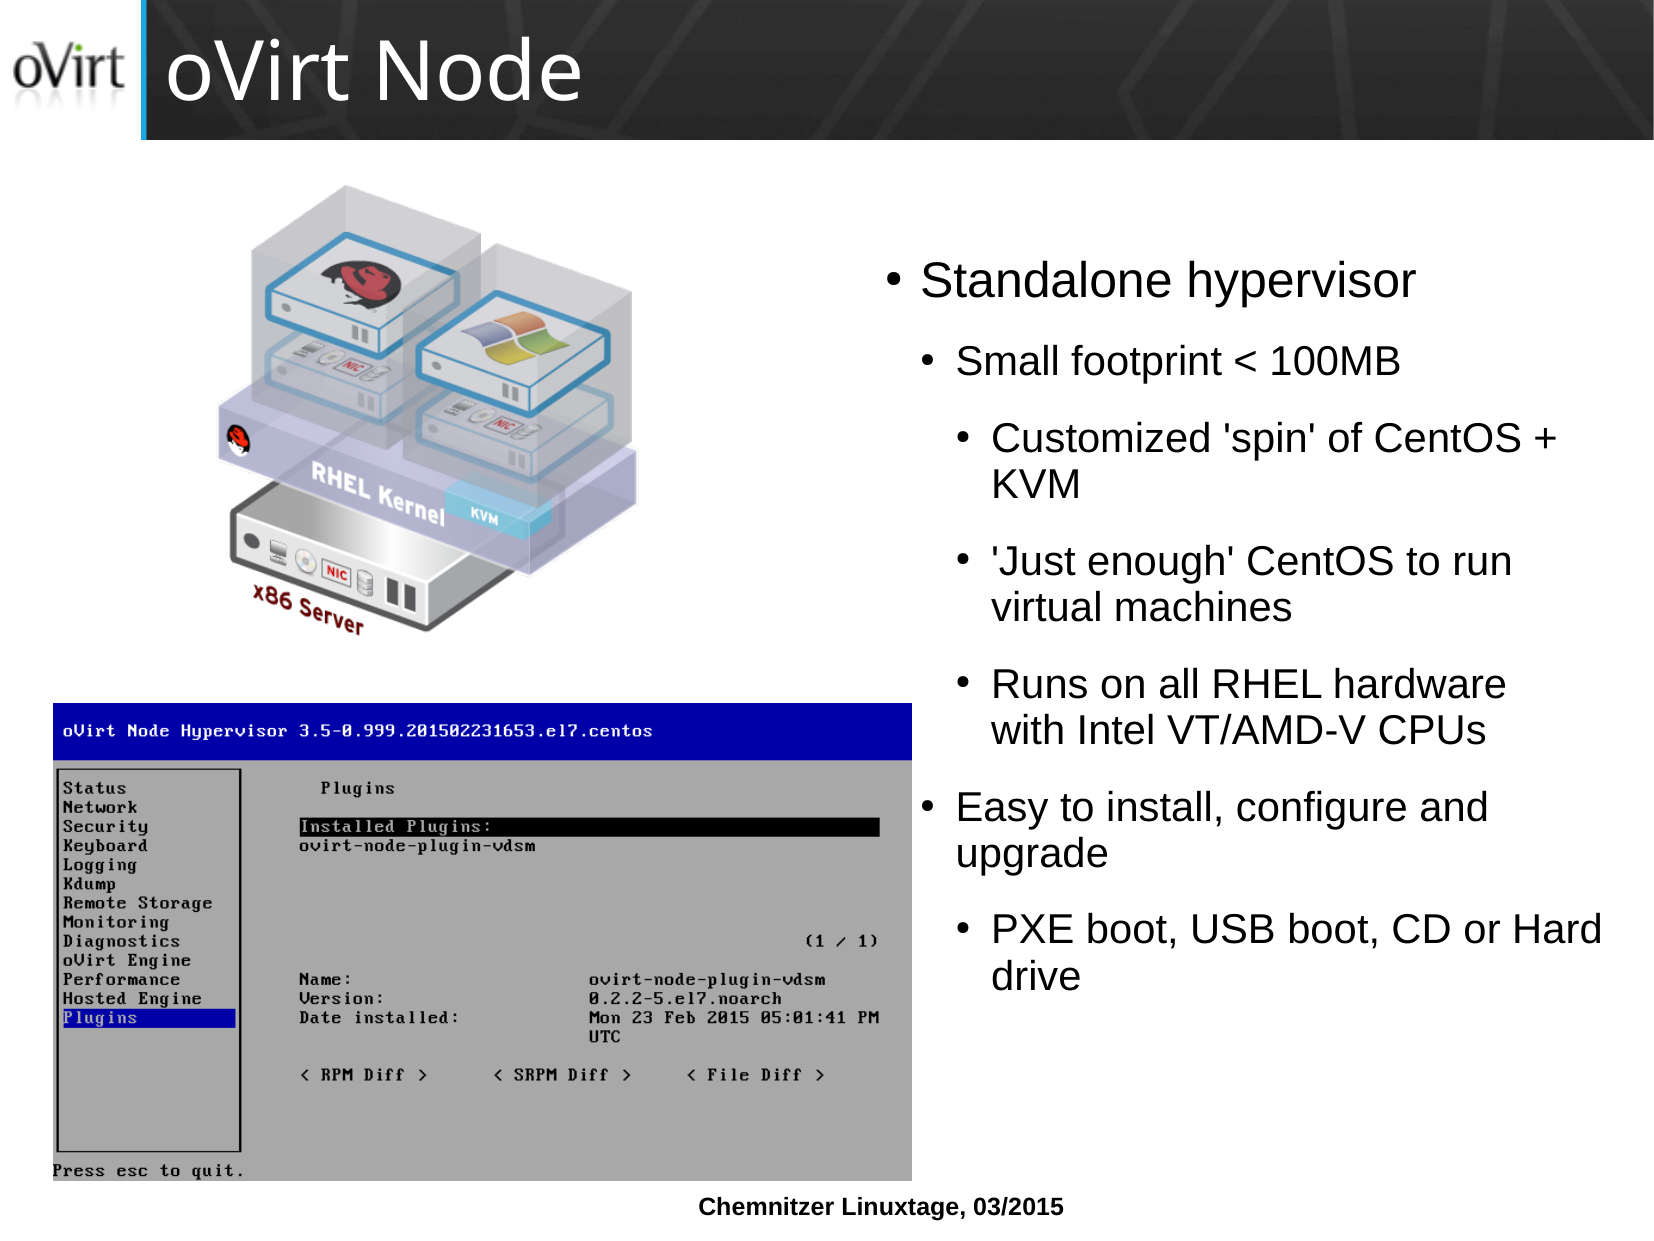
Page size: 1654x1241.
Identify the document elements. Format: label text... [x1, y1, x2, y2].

picture [199, 184, 640, 646]
title oVirt Node [164, 18, 1653, 119]
picture [53, 703, 912, 1181]
picture [0, 0, 1654, 140]
text_box Standalone hypervisor Small footprint < 100MB Customized 'spin' of CentOS + KVM 'Just enough' CentOS to run virtual machines Runs on all RHEL hardware with Intel VT/AMD-V CPUs Easy to install, configure and upgrade PXE boot, USB boot, CD or Hard drive [870, 244, 1621, 1126]
